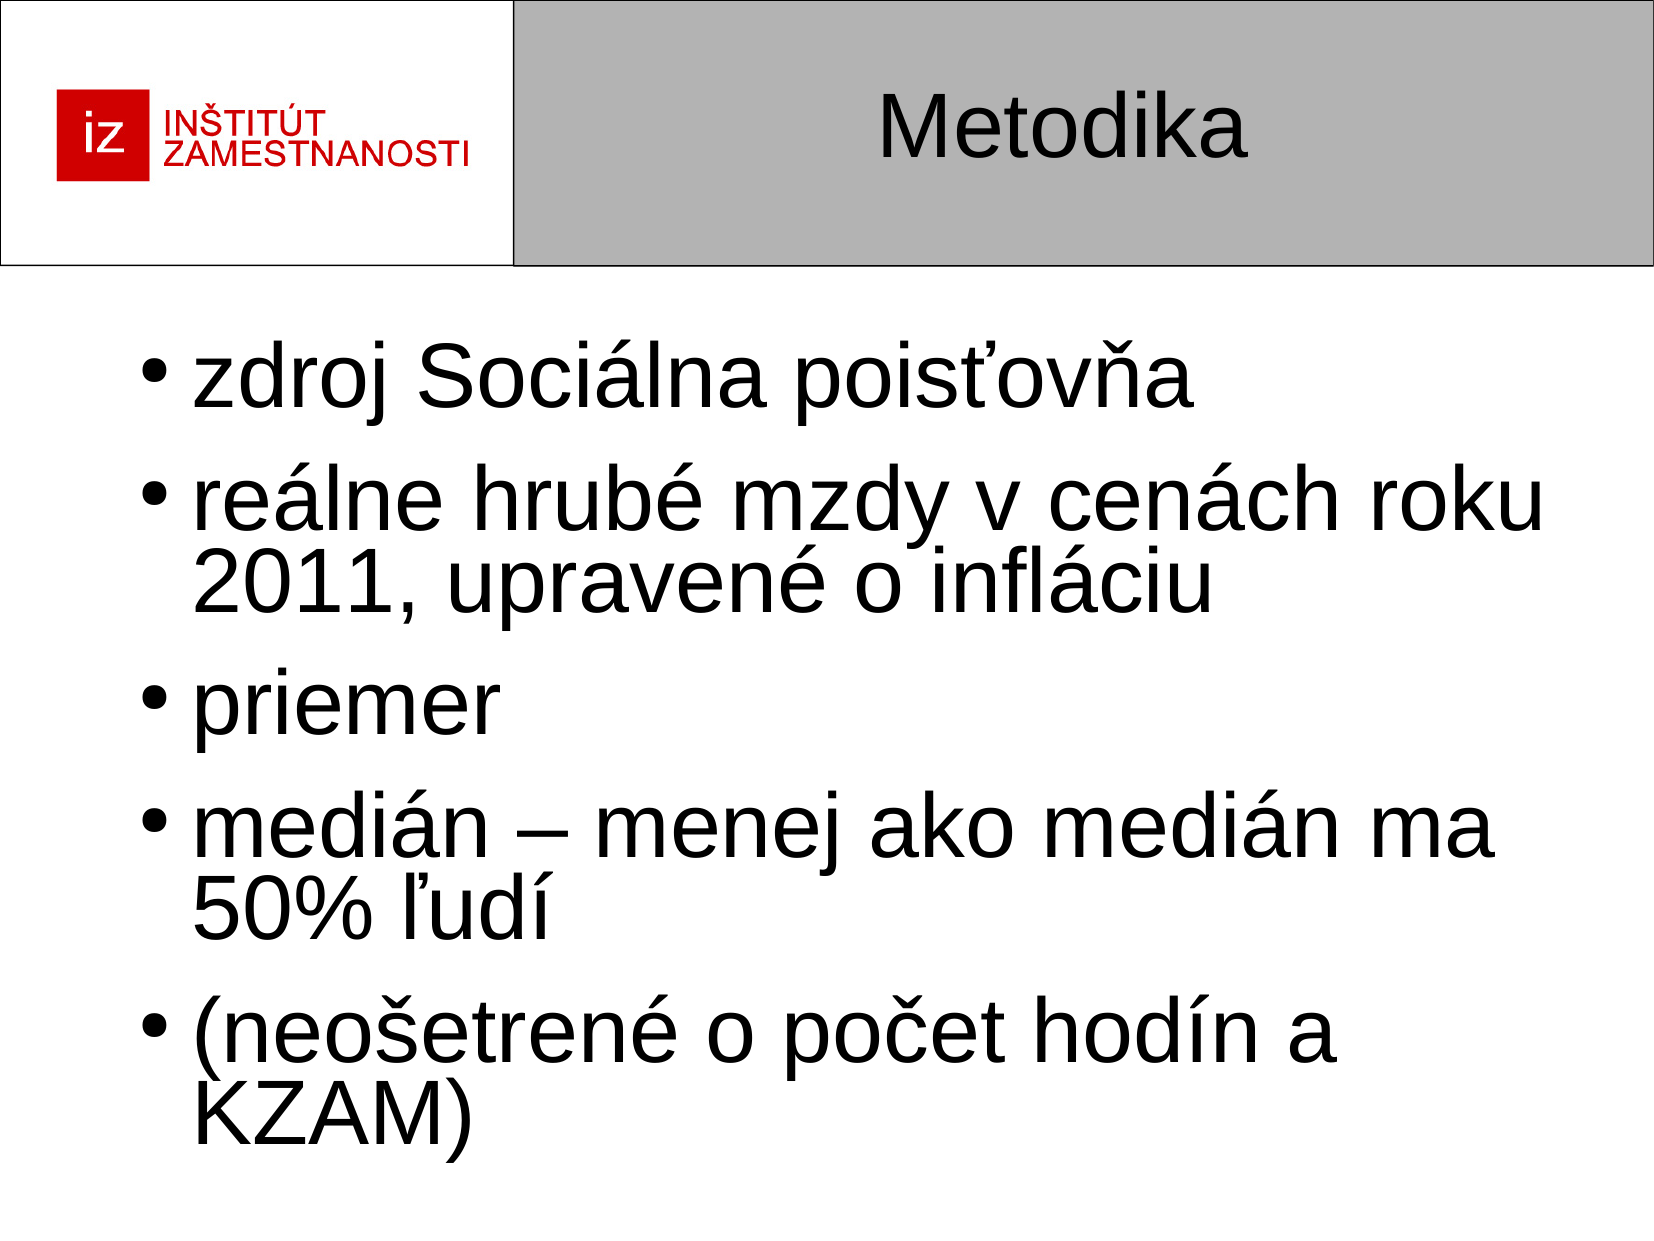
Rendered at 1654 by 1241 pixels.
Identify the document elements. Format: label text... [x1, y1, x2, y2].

title Metodika [561, 29, 1565, 237]
picture [5, 8, 512, 257]
list zdroj Sociálna poisťovňa reálne hrubé mzdy v cenách roku 2011, upravené o infláciu priemer medián – menej ako medián ma 50% ľudí (neošetrené o počet hodín a KZAM) [121, 341, 1595, 1182]
